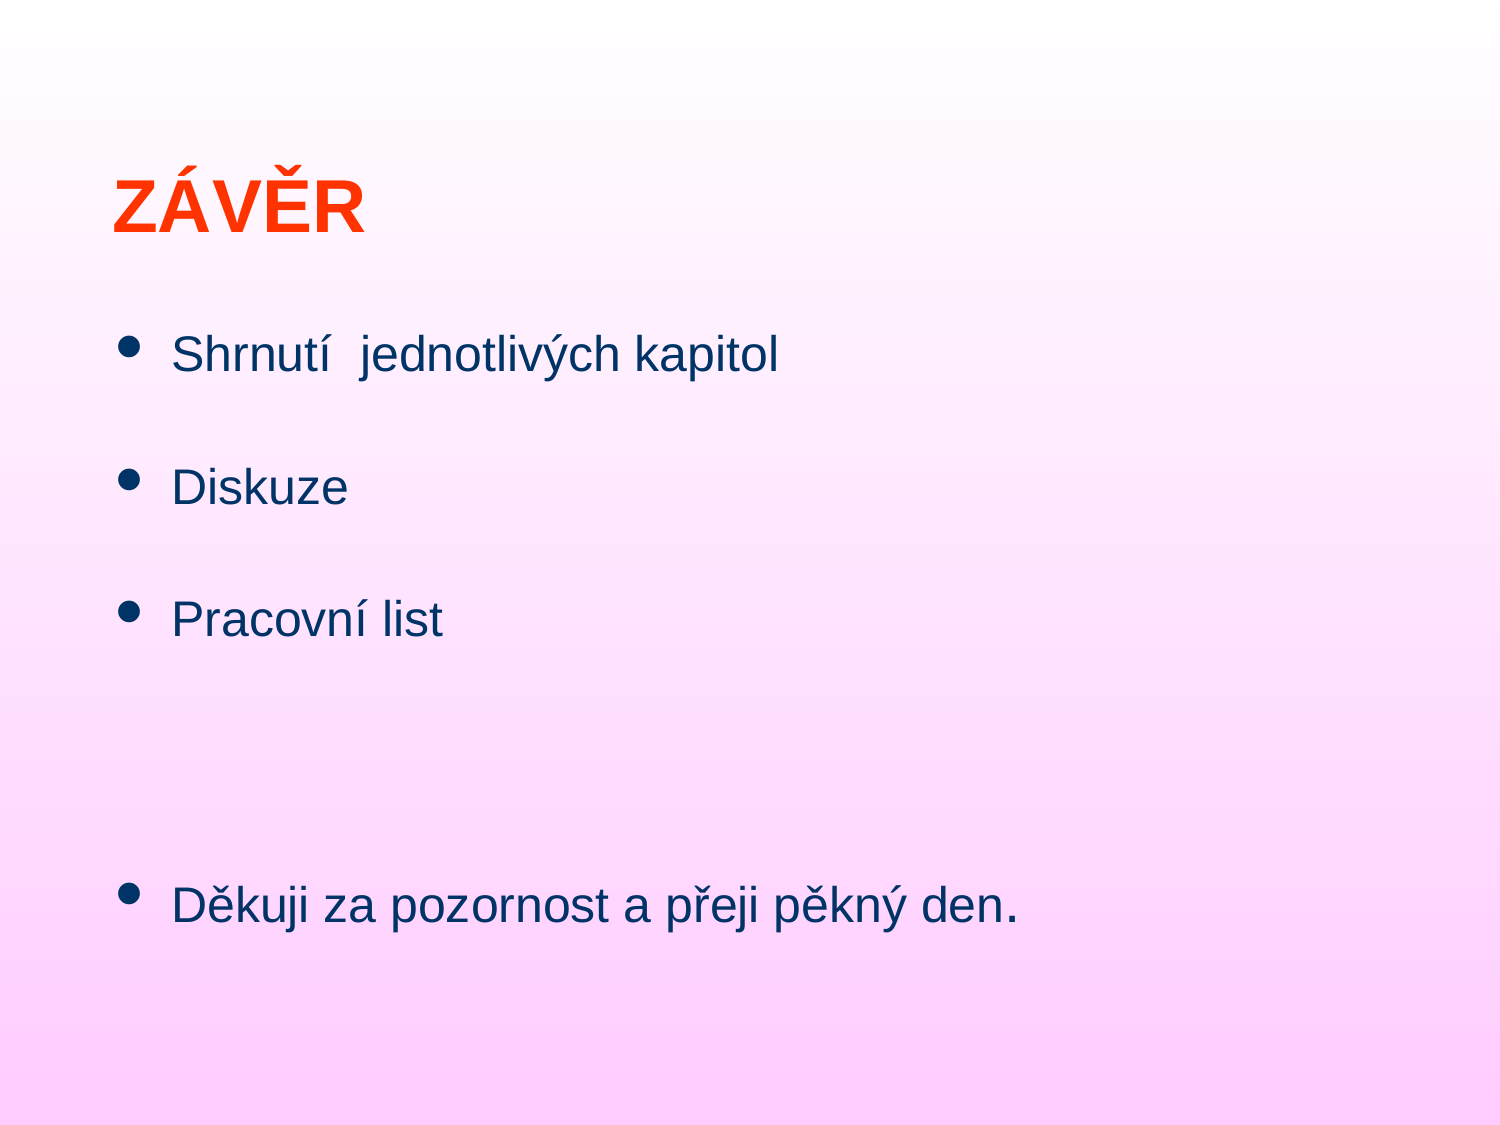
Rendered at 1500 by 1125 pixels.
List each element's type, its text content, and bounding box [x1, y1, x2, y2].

title ZÁVĚR [97, 134, 1380, 257]
list Shrnutí jednotlivých kapitol Diskuze Pracovní list Děkuji za pozornost a přeji pěkný den. [100, 314, 1363, 1111]
